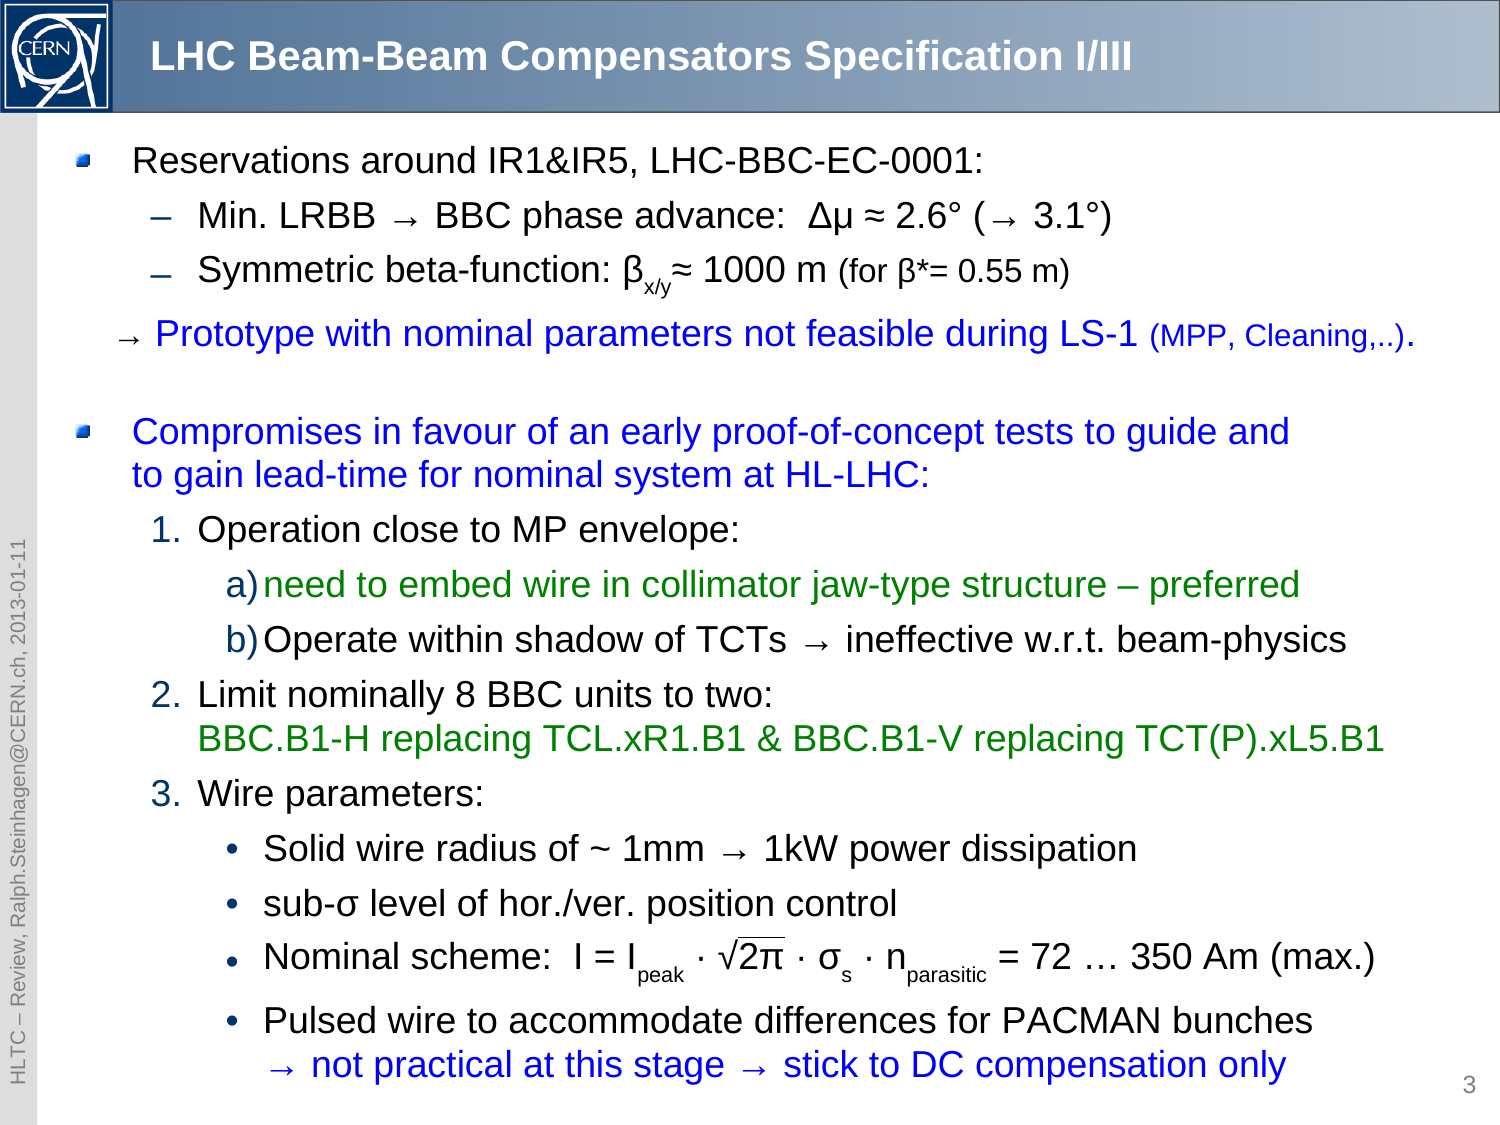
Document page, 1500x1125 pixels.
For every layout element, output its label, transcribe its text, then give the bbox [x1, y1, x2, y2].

list Reservations around IR1&IR5, LHC-BBC-EC-0001: Min. LRBB → BBC phase advance: Δμ ≈ 2.6° (→ 3.1°) Symmetric beta-function: βx/y≈ 1000 m (for β*= 0.55 m) → Prototype with nominal parameters not feasible during LS-1 (MPP, Cleaning,..). Compromises in favour of an early proof-of-concept tests to guide and to gain lead-time for nominal system at HL-LHC: Operation close to MP envelope: need to embed wire in collimator jaw-type structure – preferred Operate within shadow of TCTs → ineffective w.r.t. beam-physics Limit nominally 8 BBC units to two: BBC.B1-H replacing TCL.xR1.B1 & BBC.B1-V replacing TCT(P).xL5.B1 Wire parameters: Solid wire radius of ~ 1mm → 1kW power dissipation sub-σ level of hor./ver. position control Nominal scheme: I = Ipeak · √2π · σs · nparasitic = 72 … 350 Am (max.) Pulsed wire to accommodate differences for PACMAN bunches → not practical at this stage → stick to DC compensation only [75, 137, 1426, 1086]
picture [0, 0, 113, 113]
title LHC Beam-Beam Compensators Specification I/III [150, 0, 1201, 113]
